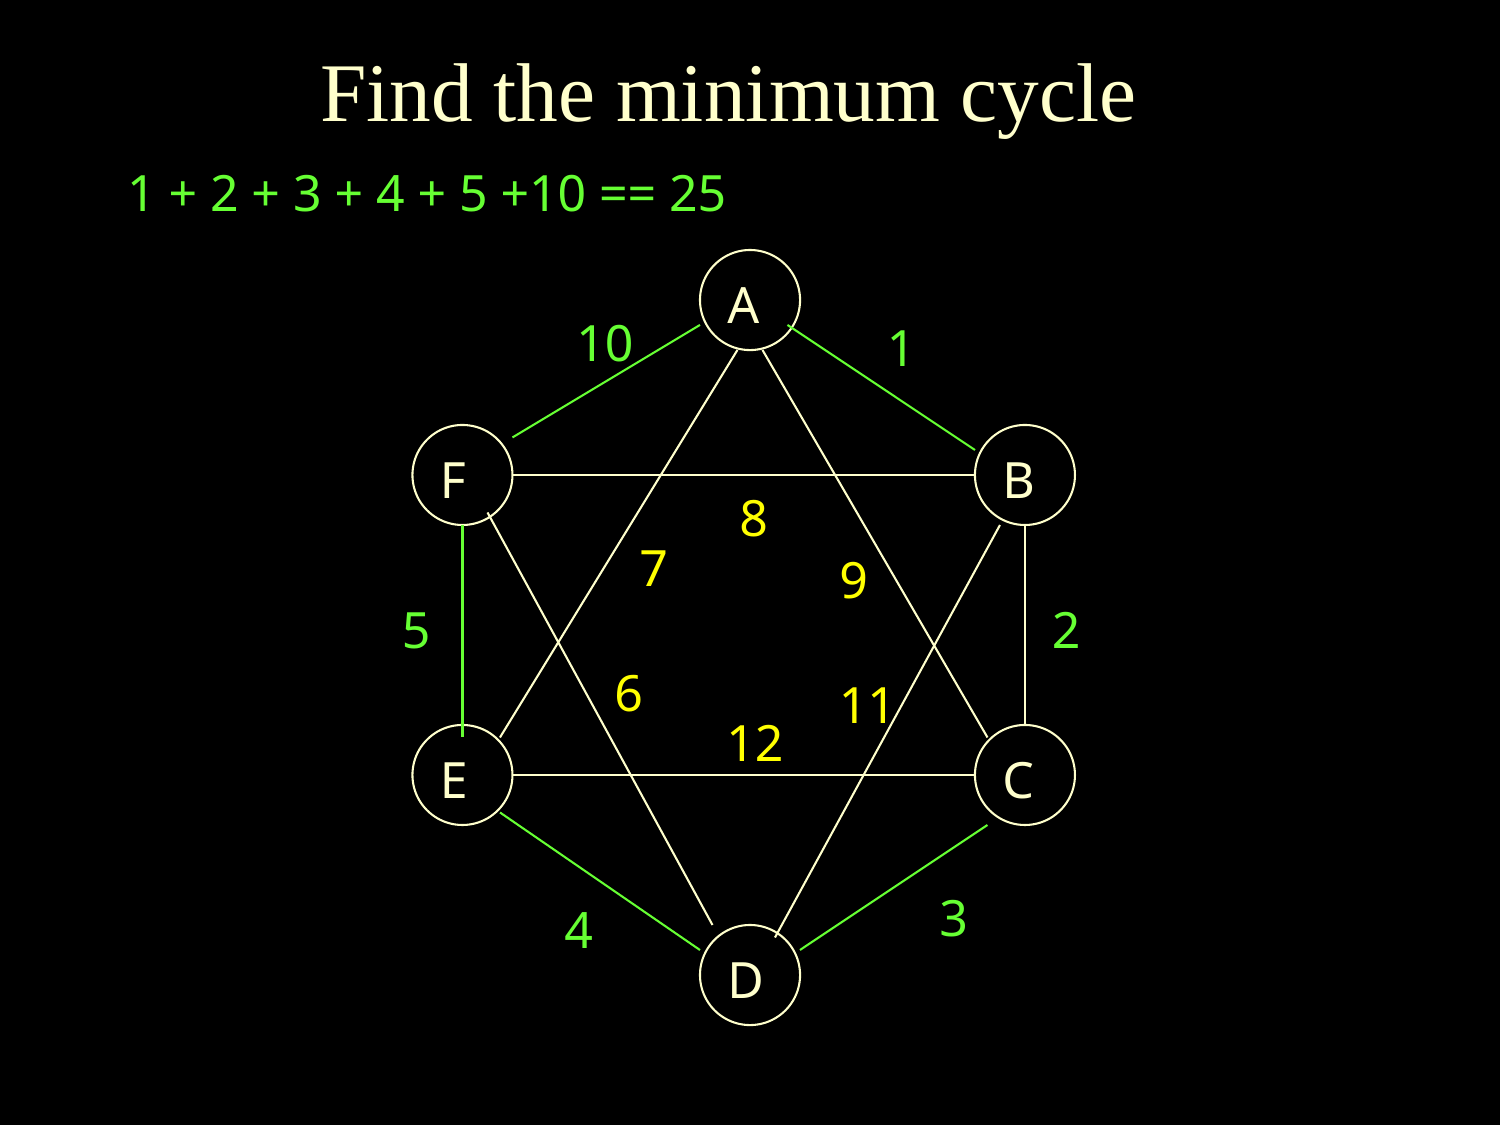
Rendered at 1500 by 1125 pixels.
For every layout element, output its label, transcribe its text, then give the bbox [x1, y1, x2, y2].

text_box 4 [549, 887, 608, 972]
text_box C [987, 737, 1047, 822]
text_box E [425, 737, 484, 822]
title Find the minimum cycle [0, 37, 1458, 150]
text_box 2 [1037, 587, 1096, 672]
text_box 1 + 2 + 3 + 4 + 5 +10 == 25 [112, 149, 742, 234]
text_box 1 [872, 305, 931, 390]
text_box 5 [387, 587, 446, 672]
text_box 10 [561, 299, 649, 384]
text_box 3 [924, 874, 983, 959]
text_box B [987, 437, 1047, 522]
text_box 8 [724, 474, 783, 559]
text_box 6 [599, 649, 658, 734]
text_box 12 [711, 699, 799, 784]
text_box D [712, 937, 772, 1022]
text_box 7 [624, 524, 683, 609]
text_box 9 [824, 537, 883, 622]
text_box F [425, 437, 484, 522]
text_box A [712, 262, 772, 347]
text_box 11 [824, 662, 911, 747]
